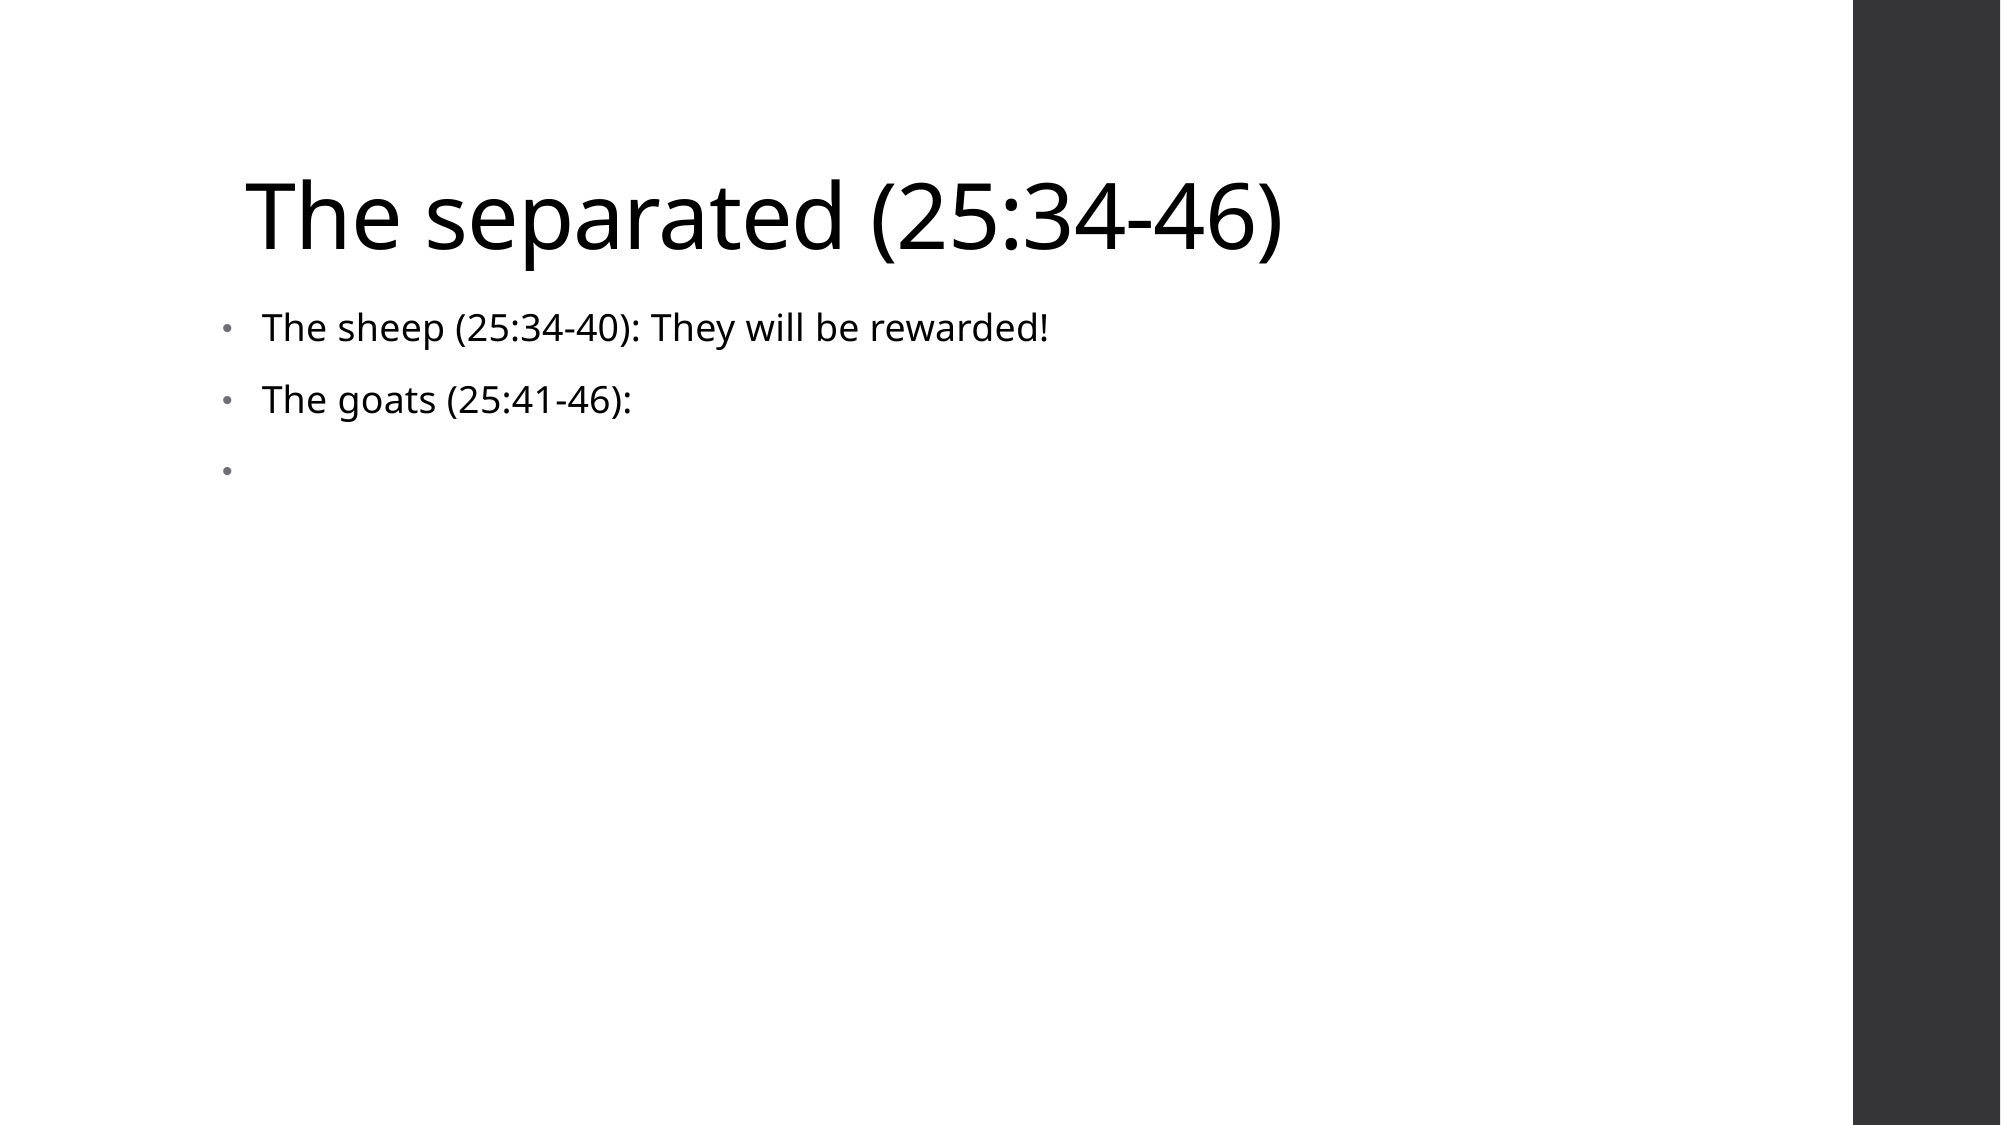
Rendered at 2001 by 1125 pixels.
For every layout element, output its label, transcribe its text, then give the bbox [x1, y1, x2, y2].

list The sheep (25:34-40): They will be rewarded! The goats (25:41-46): [206, 299, 1617, 1014]
title The separated (25:34-46) [206, 60, 1797, 278]
